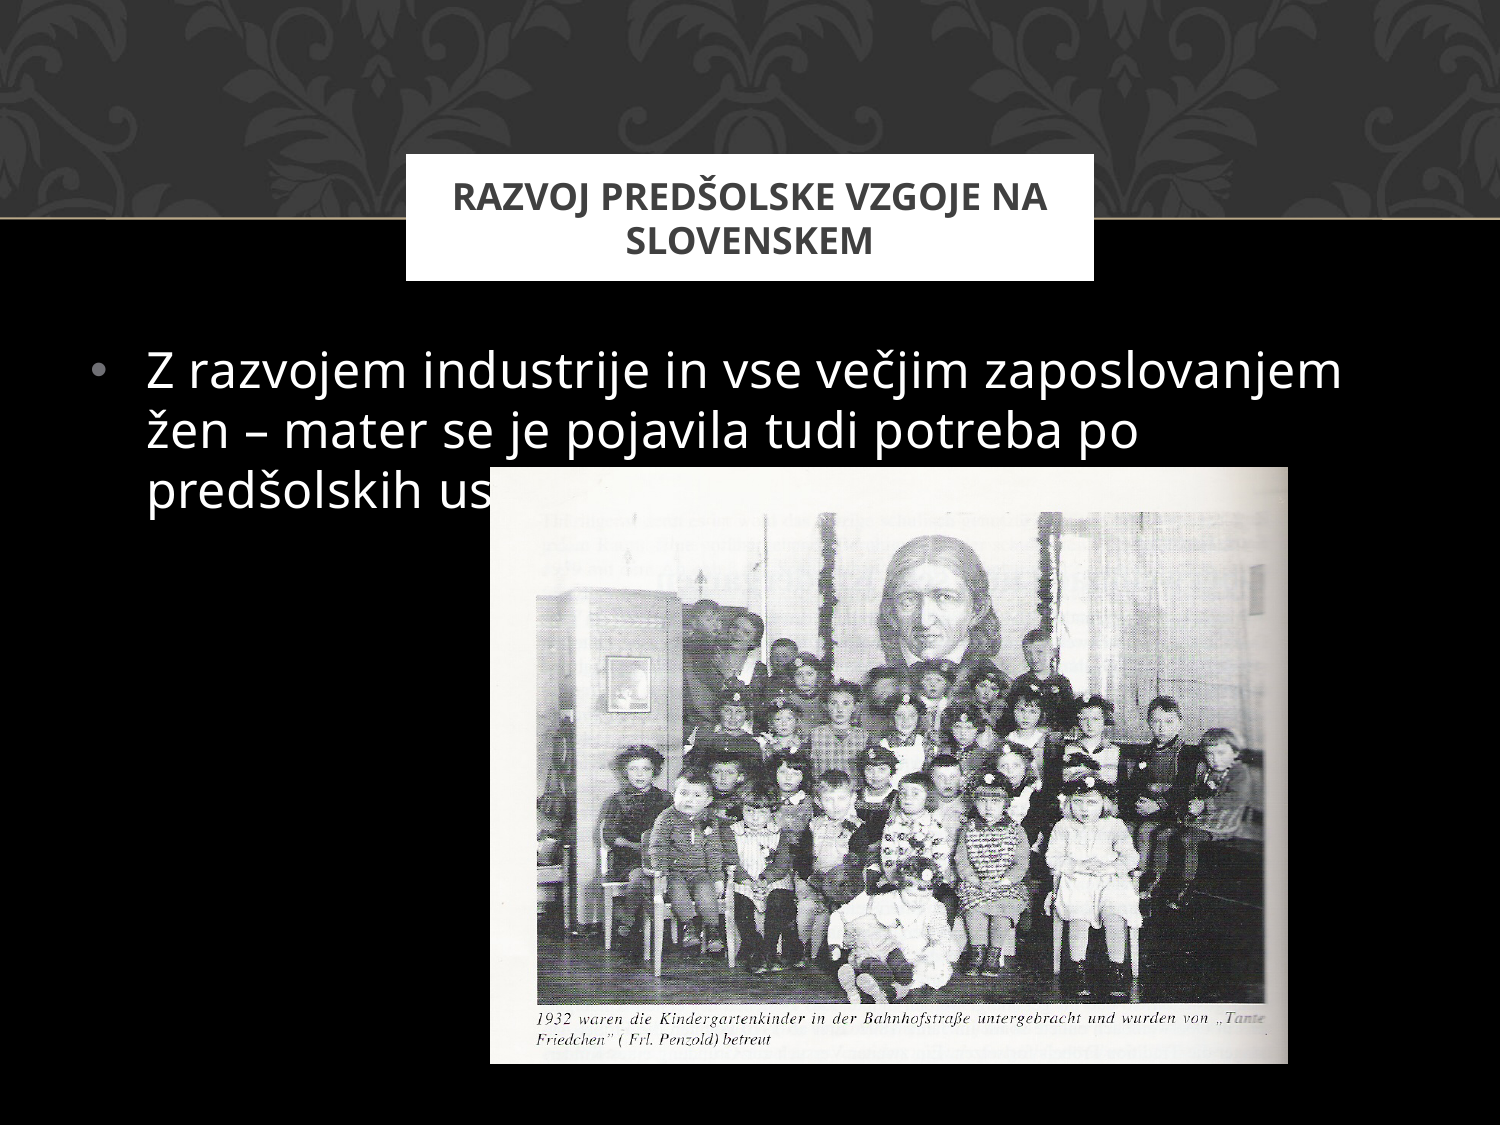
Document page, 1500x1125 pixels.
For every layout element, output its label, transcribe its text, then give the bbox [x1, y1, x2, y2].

list Z razvojem industrije in vse večjim zaposlovanjem žen – mater se je pojavila tudi potreba po predšolskih ustanovah. [75, 331, 1425, 1000]
picture [0, 0, 1500, 217]
picture [490, 467, 1288, 1064]
title Razvoj predšolske vzgoje na Slovenskem [412, 159, 1088, 275]
